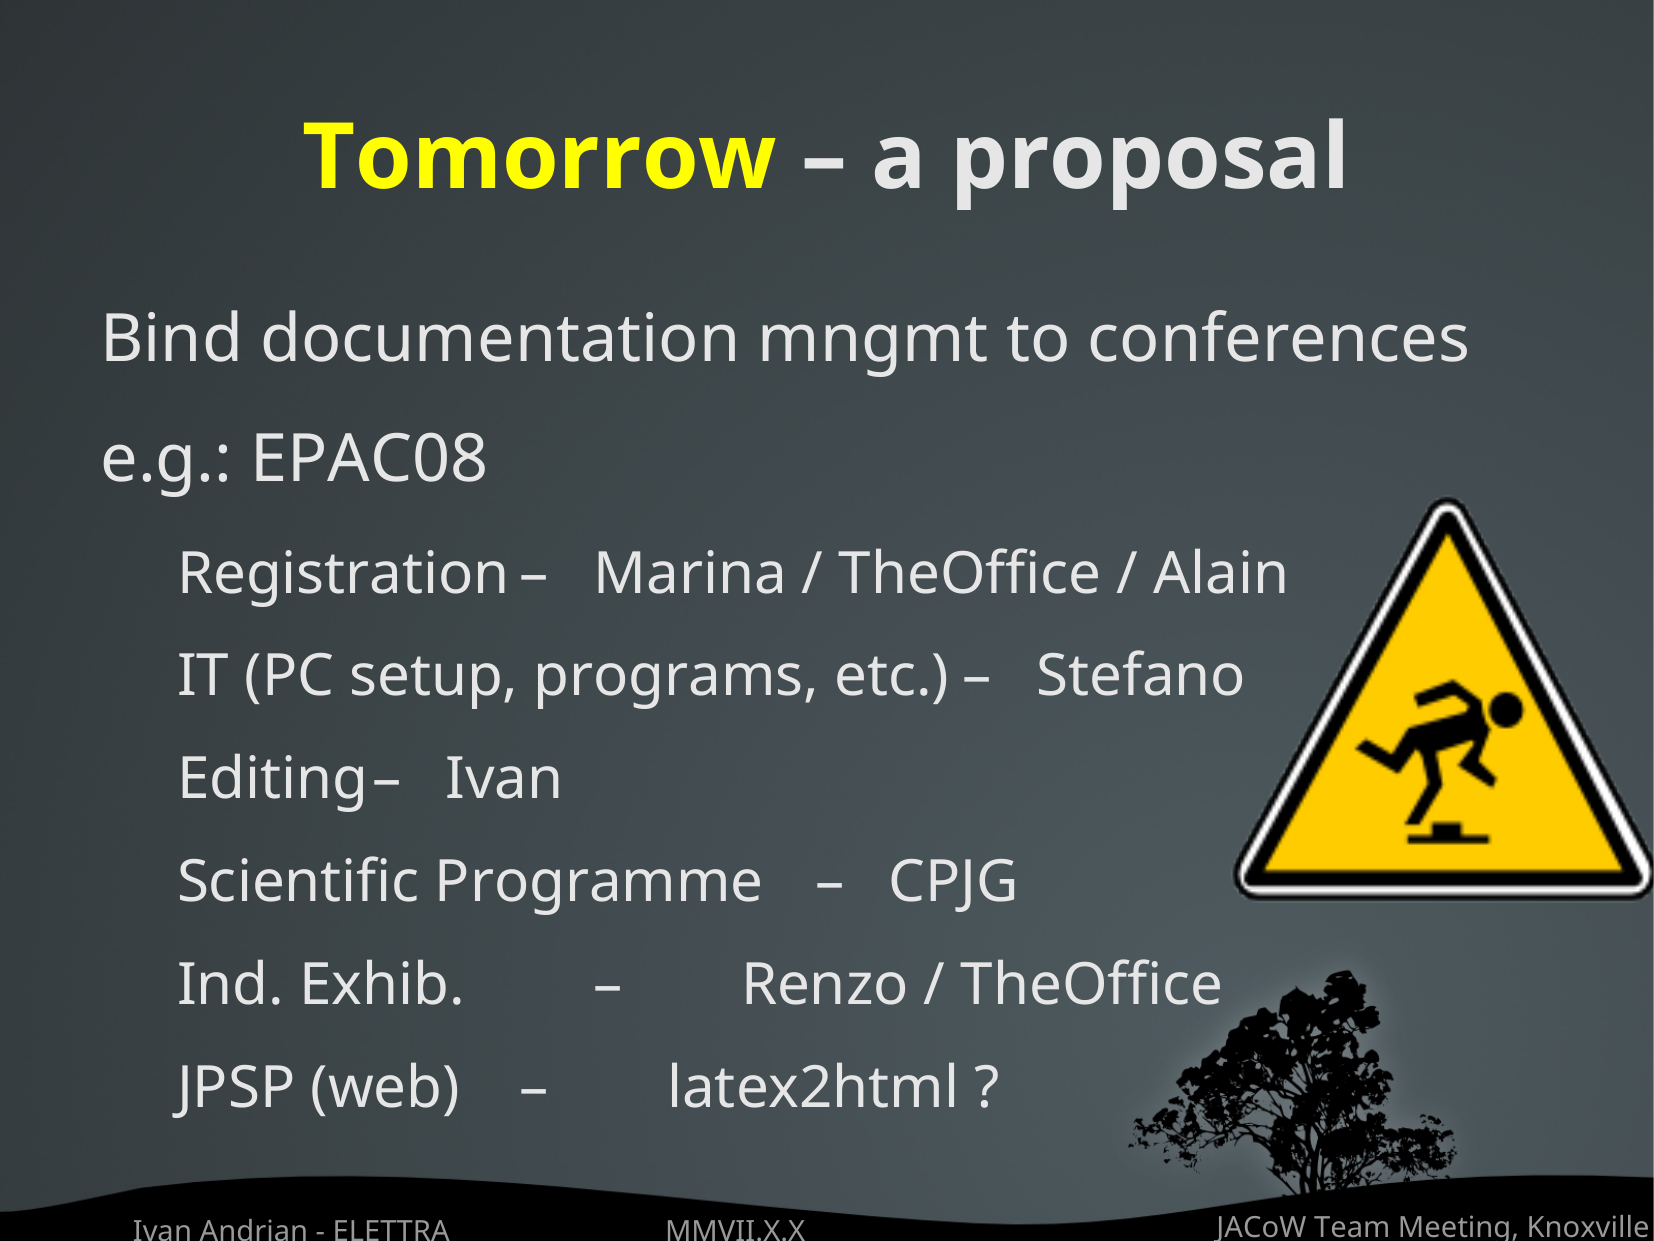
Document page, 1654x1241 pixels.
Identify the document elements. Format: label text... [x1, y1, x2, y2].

picture [205, 1224, 211, 1232]
picture [202, 1235, 215, 1241]
picture [179, 1227, 187, 1241]
picture [0, 0, 1654, 1241]
picture [679, 1224, 686, 1241]
picture [766, 1232, 777, 1241]
picture [670, 1224, 677, 1241]
picture [434, 1235, 447, 1241]
picture [437, 1224, 443, 1232]
picture [705, 1224, 712, 1241]
picture [277, 1233, 284, 1239]
picture [1497, 1223, 1506, 1235]
picture [417, 1232, 426, 1241]
list Bind documentation mngmt to conferences e.g.: EPAC08 Registration – Marina / TheOffice / Alain IT (PC setup, programs, etc.) – Stefano Editing – Ivan Scientific Programme – CPJG Ind. Exhib. – Renzo / TheOffice JPSP (web) – latex2html ? [82, 290, 1571, 1094]
picture [389, 1222, 403, 1241]
picture [417, 1222, 425, 1230]
picture [696, 1224, 703, 1241]
title Tomorrow – a proposal [82, 56, 1571, 250]
picture [295, 1227, 303, 1241]
picture [791, 1232, 802, 1241]
picture [161, 1233, 168, 1239]
picture [223, 1227, 231, 1241]
picture [240, 1227, 249, 1239]
